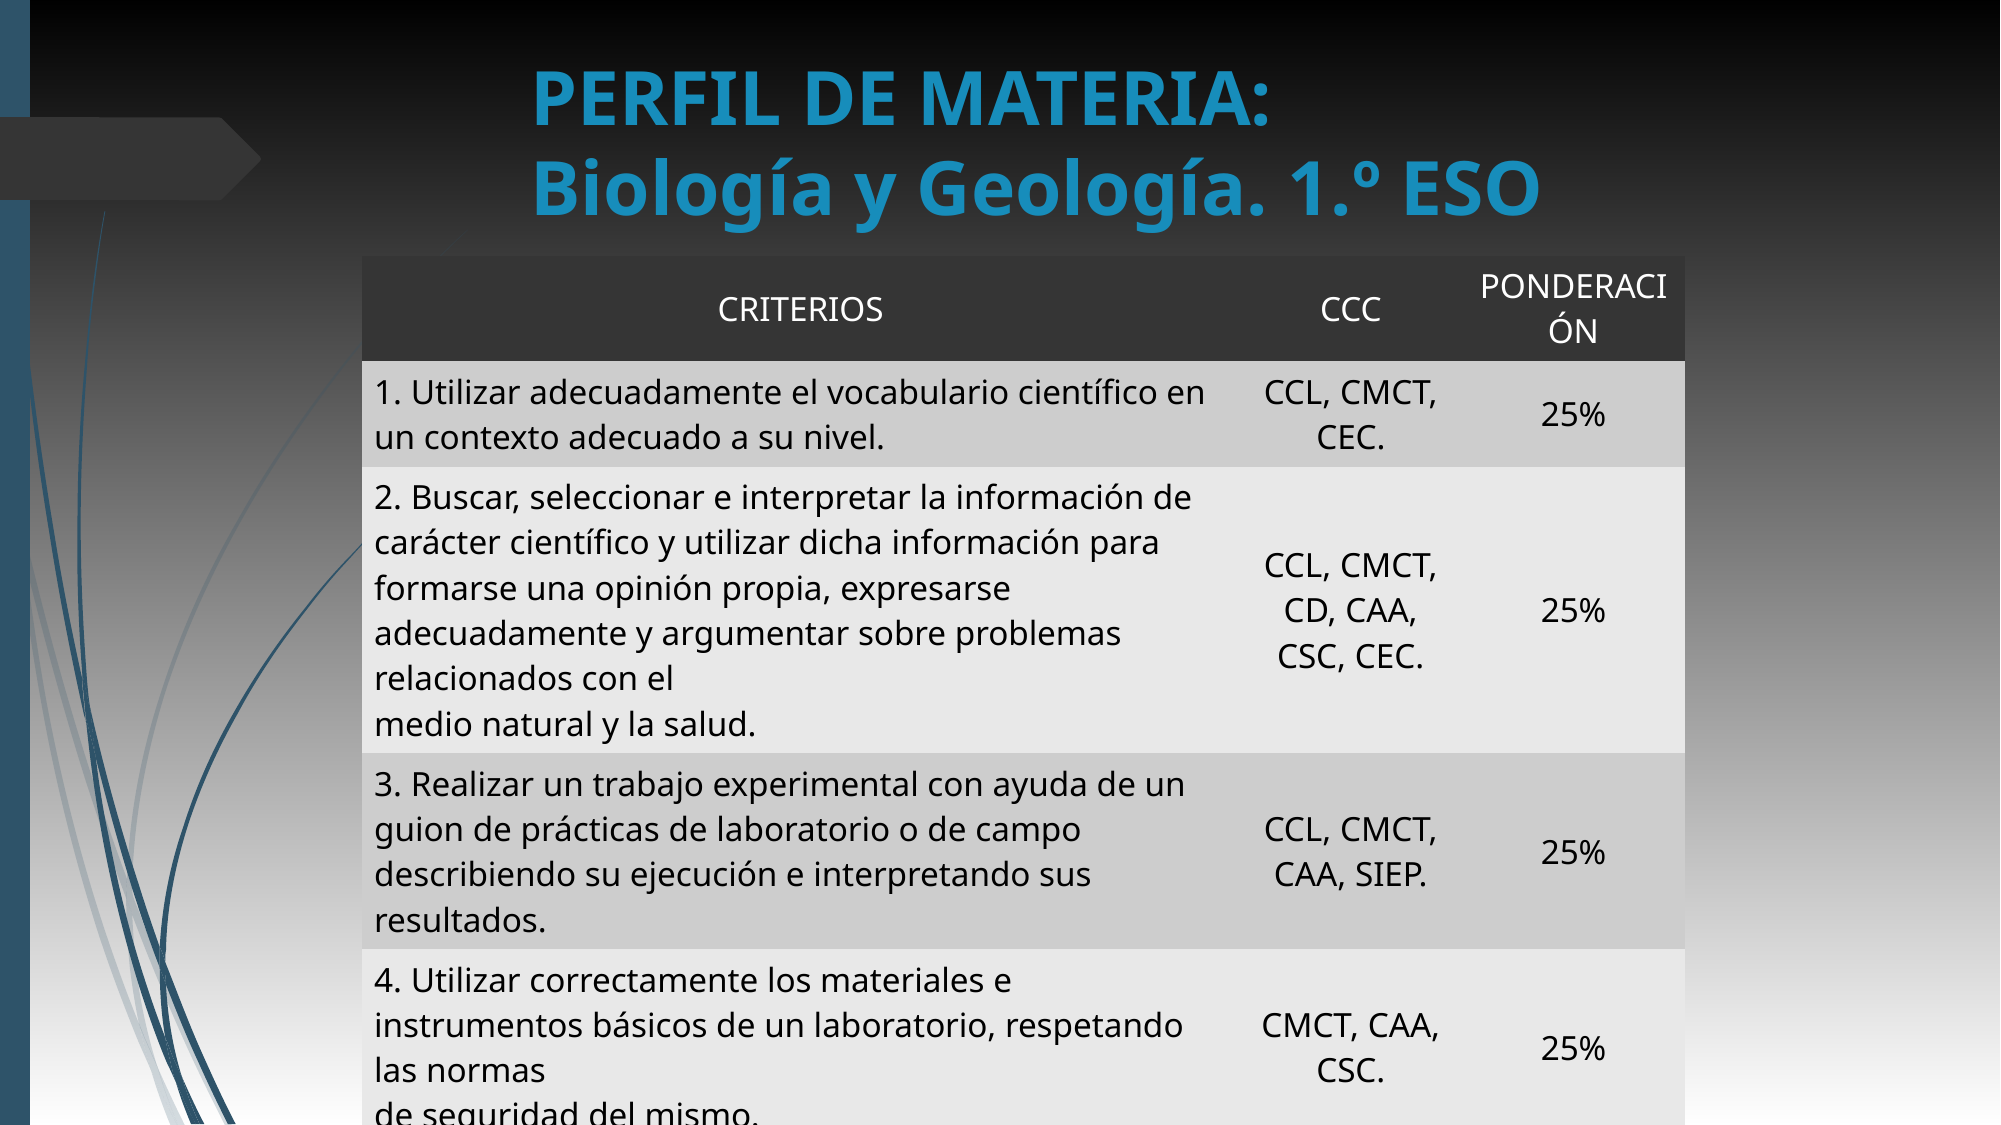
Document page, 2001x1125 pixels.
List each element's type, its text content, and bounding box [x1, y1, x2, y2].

title PERFIL DE MATERIA: Biología y Geología. 1.º ESO [515, 42, 1597, 253]
table_cell CCL, CMCT, CD, CAA, CSC, CEC. [1240, 467, 1462, 753]
table_cell 3. Realizar un trabajo experimental con ayuda de un guion de prácticas de laboratorio o de campo describiendo su ejecución e interpretando sus resultados. [362, 753, 1240, 949]
table_cell 25% [1462, 467, 1685, 753]
table_header CCC [1240, 256, 1462, 361]
table_header PONDERACIÓN [1462, 256, 1685, 361]
table_cell 25% [1462, 753, 1685, 949]
table_header CRITERIOS [362, 256, 1240, 361]
table_cell CMCT, CAA, CSC. [1240, 949, 1462, 1125]
table_cell 4. Utilizar correctamente los materiales e instrumentos básicos de un laboratorio, respetando las normas de seguridad del mismo. [362, 949, 1240, 1125]
table_cell CCL, CMCT, CEC. [1240, 361, 1462, 467]
table_cell CCL, CMCT, CAA, SIEP. [1240, 753, 1462, 949]
table_cell 25% [1462, 949, 1685, 1125]
table_cell 1. Utilizar adecuadamente el vocabulario científico en un contexto adecuado a su nivel. [362, 361, 1240, 467]
table_cell 25% [1462, 361, 1685, 467]
table_cell 2. Buscar, seleccionar e interpretar la información de carácter científico y utilizar dicha información para formarse una opinión propia, expresarse adecuadamente y argumentar sobre problemas relacionados con el medio natural y la salud. [362, 467, 1240, 753]
